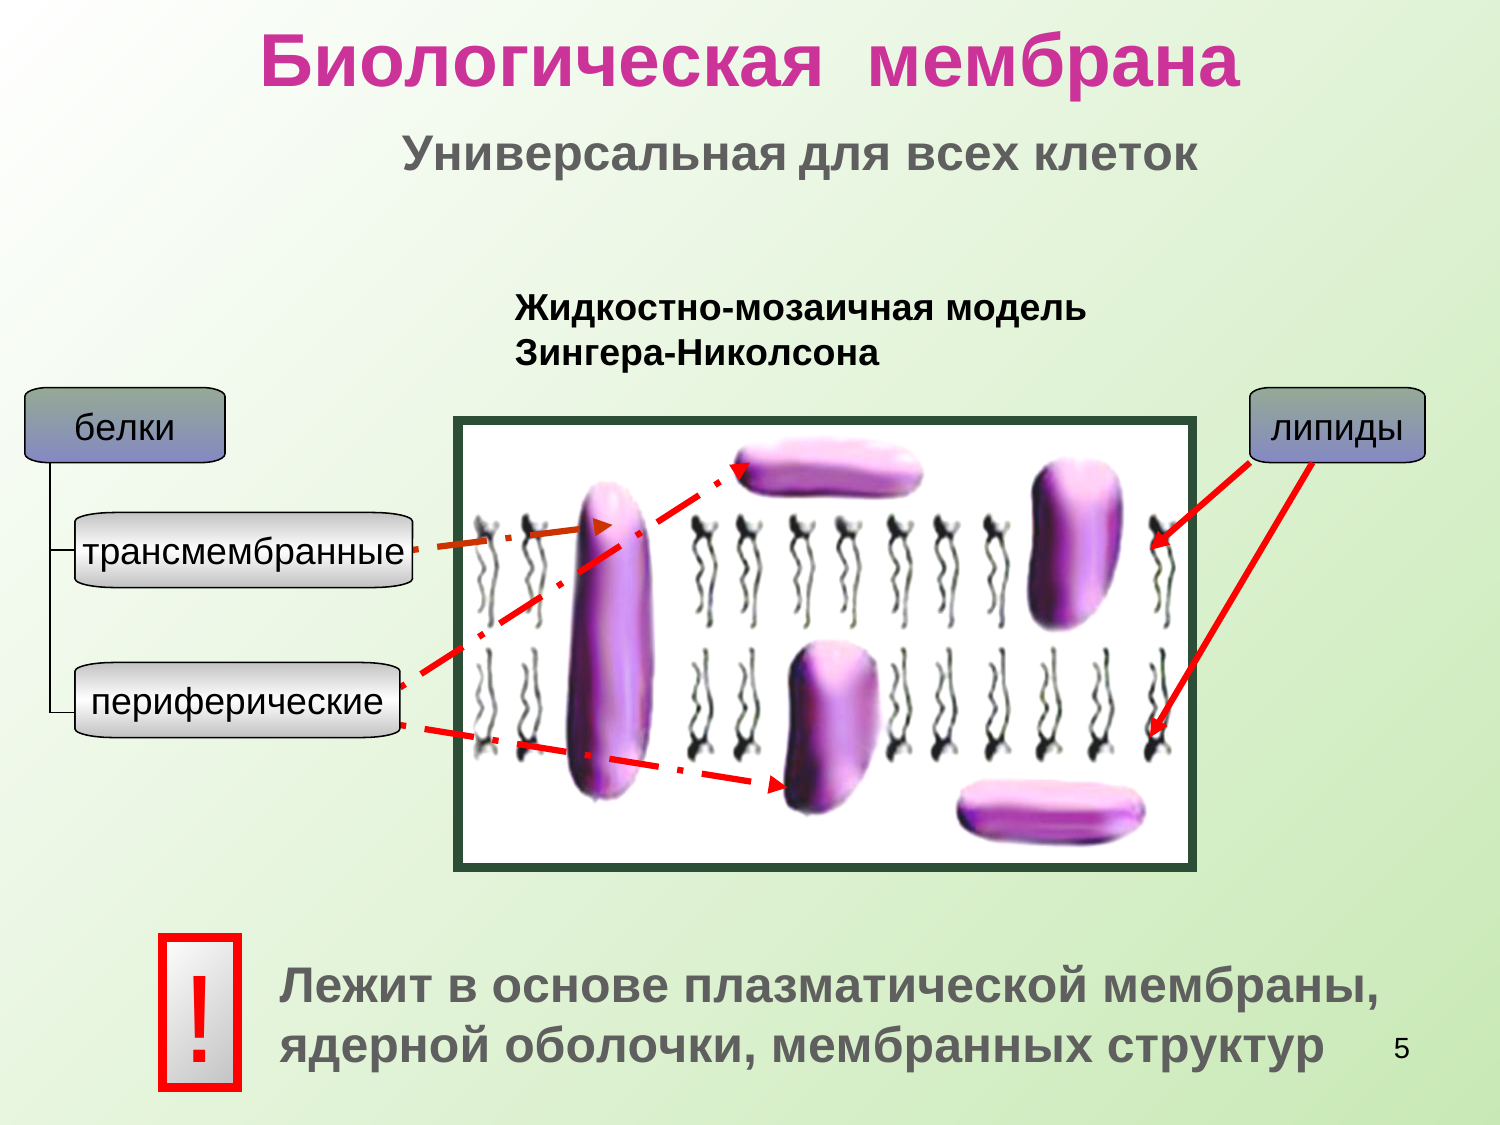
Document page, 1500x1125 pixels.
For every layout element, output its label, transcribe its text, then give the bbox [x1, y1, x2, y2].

text_box Биологическая мембрана [75, 0, 1426, 113]
text_box Лежит в основе плазматической мембраны, ядерной оболочки, мембранных структур [264, 944, 1500, 1081]
text_box липиды [1249, 387, 1426, 463]
text_box Универсальная для всех клеток [287, 112, 1313, 188]
text_box белки [24, 387, 226, 463]
text_box ! [162, 937, 238, 1088]
text_box трансмембранные [74, 512, 413, 588]
text_box периферические [74, 662, 400, 738]
picture [462, 425, 1188, 863]
text_box Жидкостно-мозаичная модель Зингера-Николсона [499, 274, 1138, 381]
